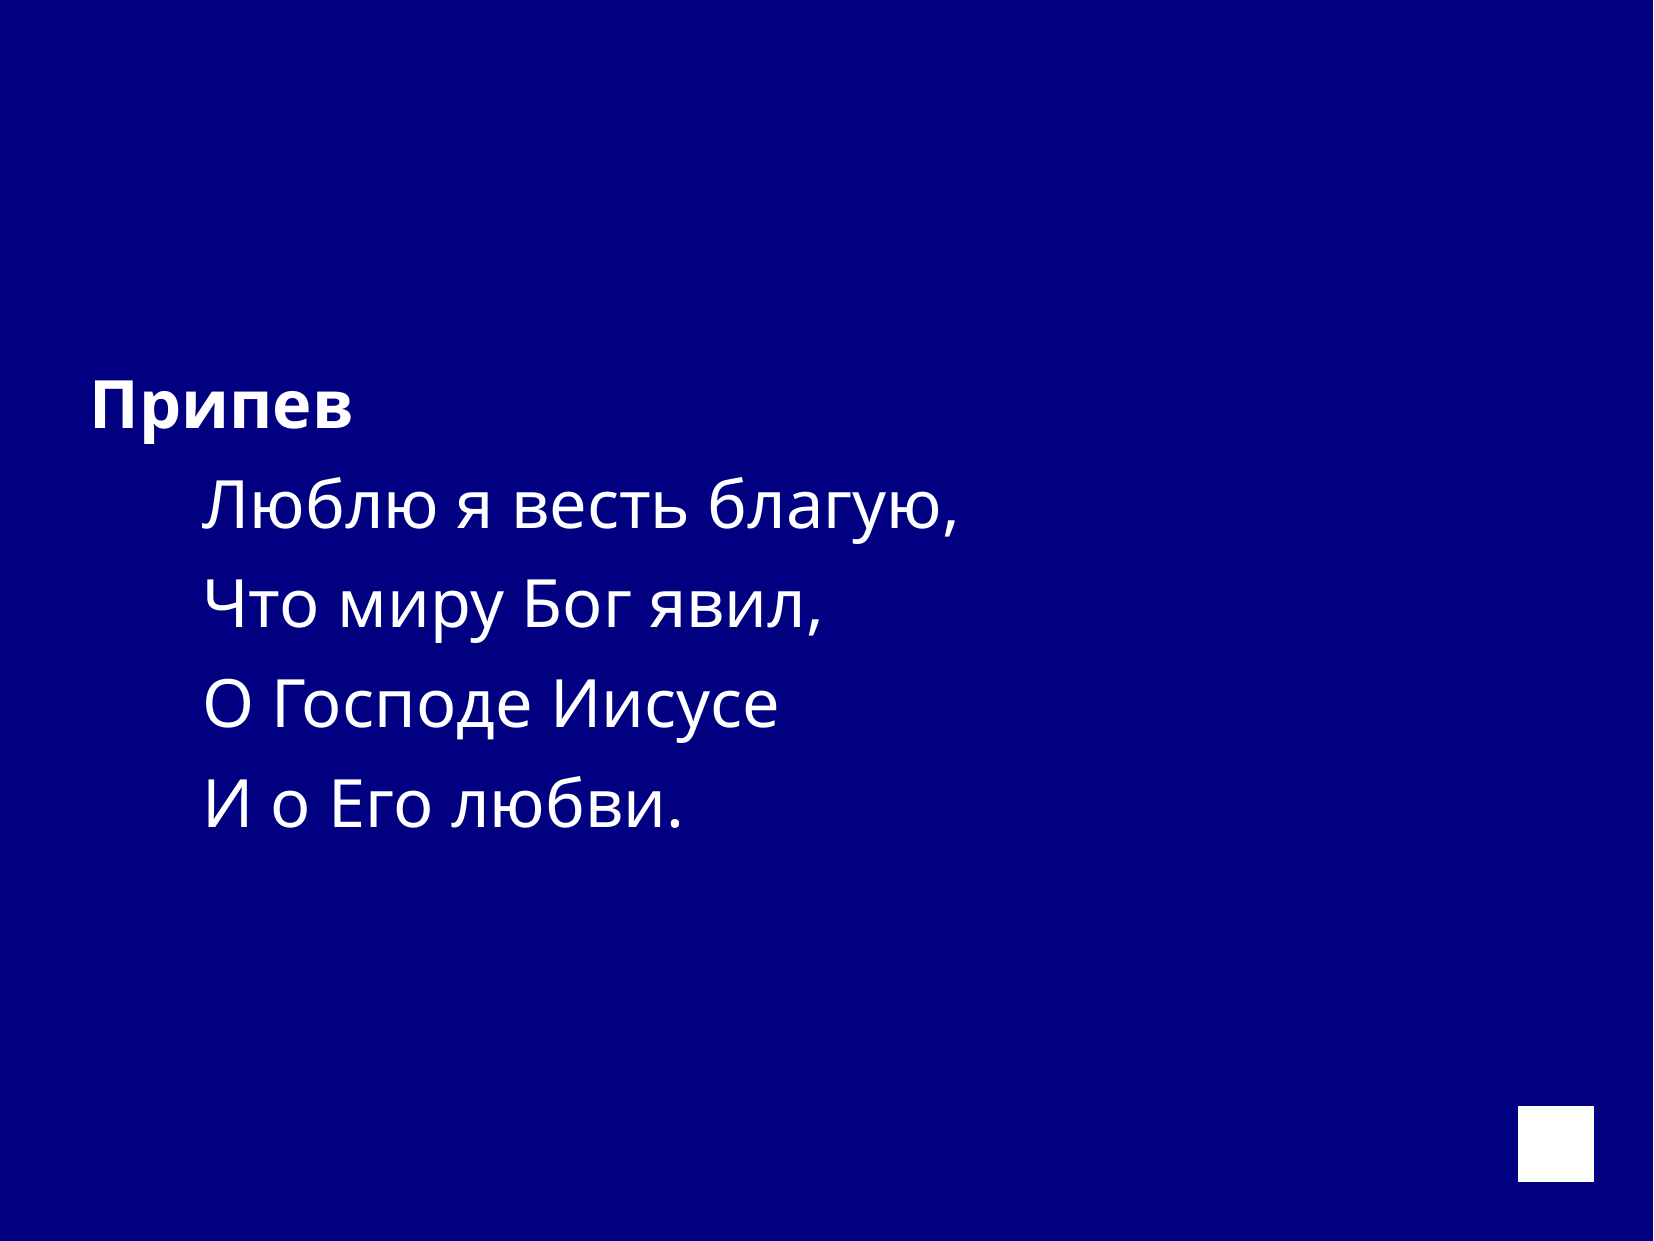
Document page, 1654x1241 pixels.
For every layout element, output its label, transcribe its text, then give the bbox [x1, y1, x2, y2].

text_box Припев Люблю я весть благую, Что миру Бог явил, О Господе Иисусе И о Его любви. [75, 150, 1576, 1163]
text_box [1518, 1106, 1594, 1182]
